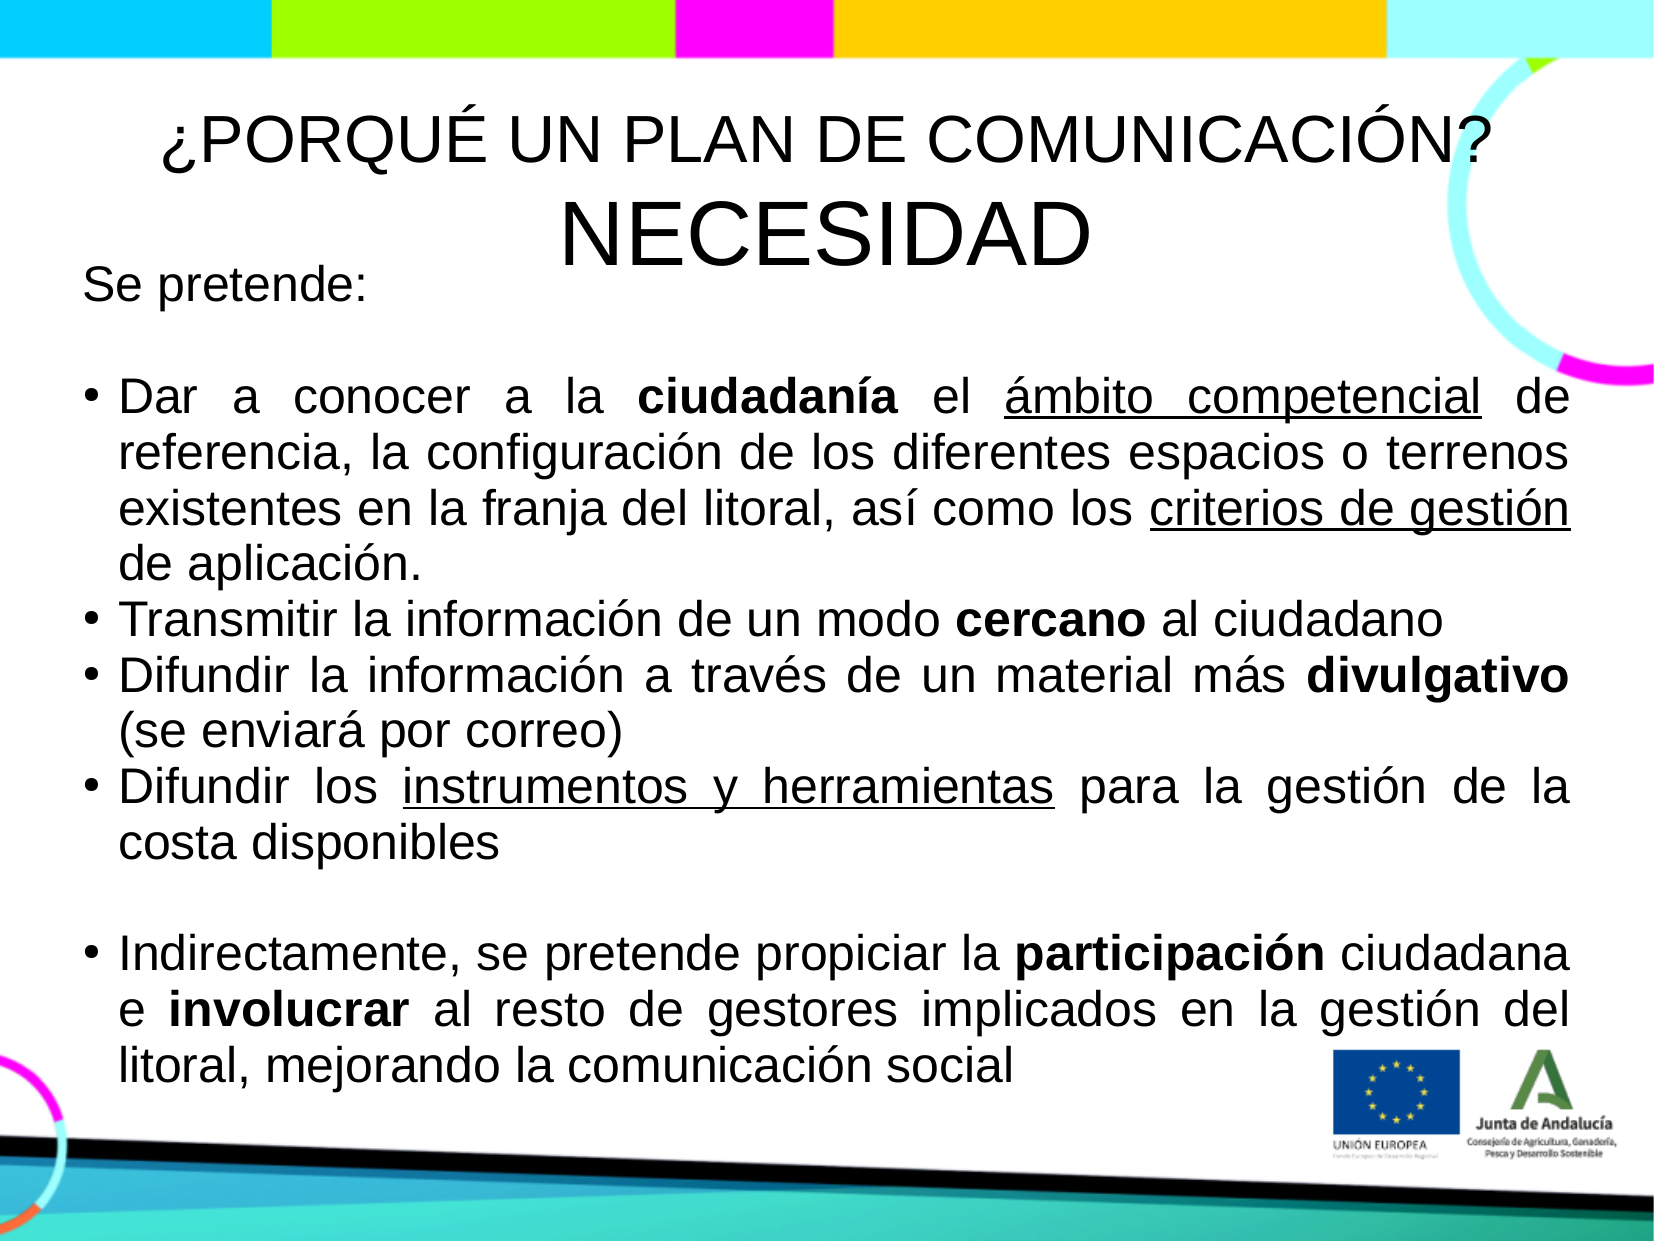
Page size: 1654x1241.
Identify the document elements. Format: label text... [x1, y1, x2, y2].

text_box Se pretende: Dar a conocer a la ciudadanía el ámbito competencial de referencia, la configuración de los diferentes espacios o terrenos existentes en la franja del litoral, así como los criterios de gestión de aplicación. Transmitir la información de un modo cercano al ciudadano Difundir la información a través de un material más divulgativo (se enviará por correo) Difundir los instrumentos y herramientas para la gestión de la costa disponibles Indirectamente, se pretende propiciar la participación ciudadana e involucrar al resto de gestores implicados en la gestión del litoral, mejorando la comunicación social [82, 256, 1571, 1093]
title ¿PORQUÉ UN PLAN DE COMUNICACIÓN? NECESIDAD [82, 78, 1571, 256]
